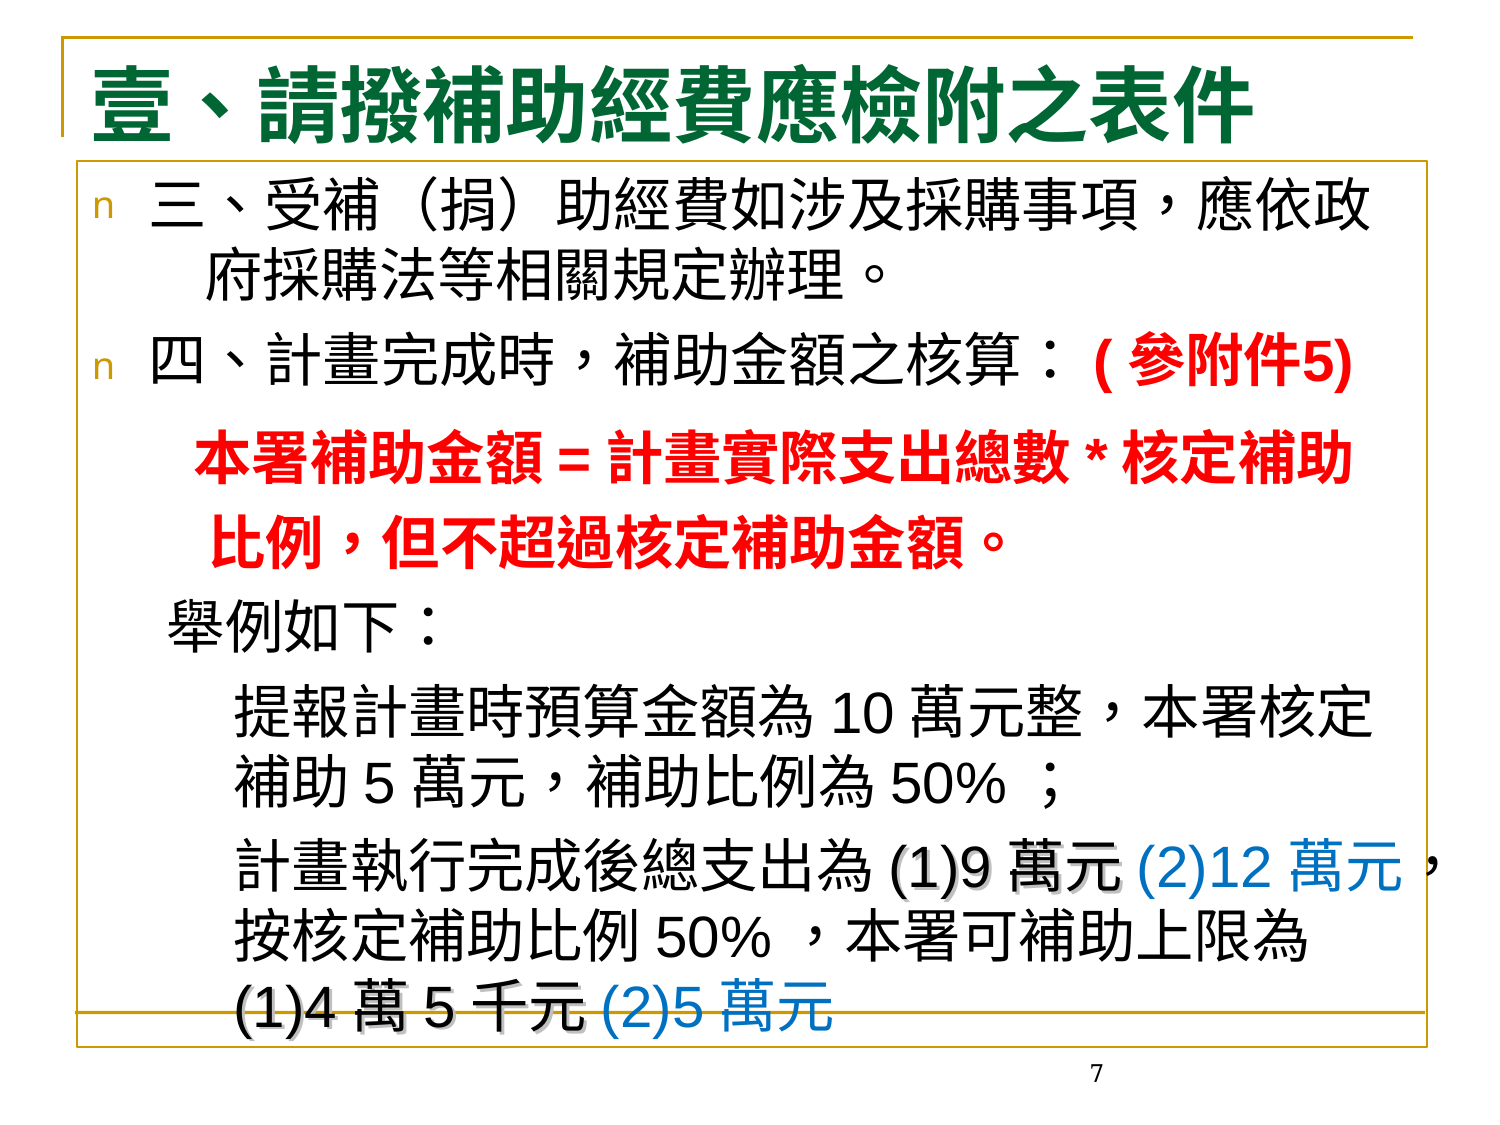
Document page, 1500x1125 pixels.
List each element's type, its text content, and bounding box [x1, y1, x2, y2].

list 三、受補（捐）助經費如涉及採購事項，應依政府採購法等相關規定辦理。 四、計畫完成時，補助金額之核算：(參附件5) 本署補助金額=計畫實際支出總數*核定補助 比例，但不超過核定補助金額。 舉例如下： 提報計畫時預算金額為10萬元整，本署核定補助5萬元，補助比例為50%； 計畫執行完成後總支出為(1)9萬元(2)12萬元，按核定補助比例50%，本署可補助上限為(1)4萬5千元(2)5萬元 [76, 160, 1427, 1047]
text_box [1074, 1024, 1426, 1100]
title 壹、請撥補助經費應檢附之表件 [75, 45, 1426, 185]
